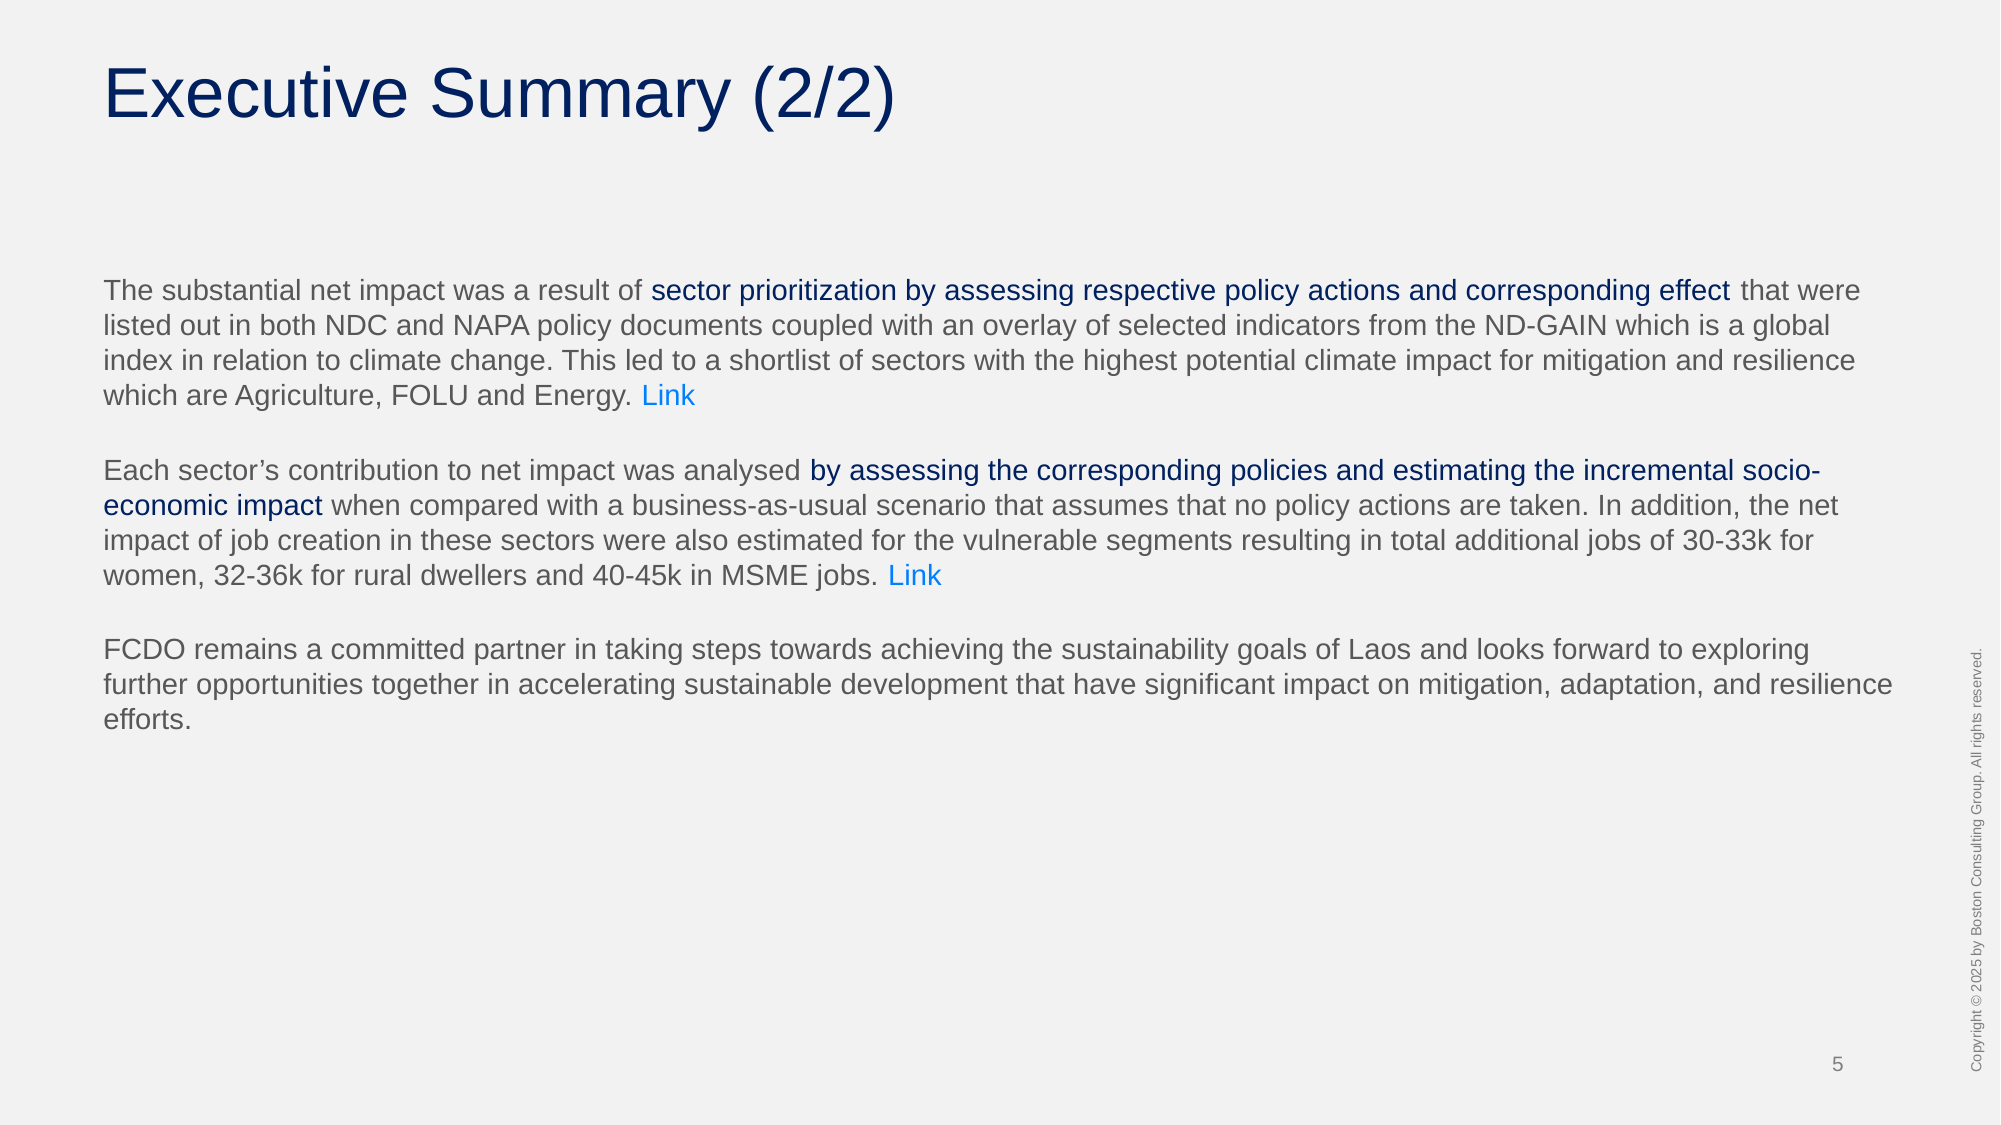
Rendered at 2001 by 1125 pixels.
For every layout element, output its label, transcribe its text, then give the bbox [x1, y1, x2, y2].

title Executive Summary (2/2) [103, 55, 1897, 134]
text_box The substantial net impact was a result of sector prioritization by assessing respective policy actions and corresponding effect that were listed out in both NDC and NAPA policy documents coupled with an overlay of selected indicators from the ND-GAIN which is a global index in relation to climate change. This led to a shortlist of sectors with the highest potential climate impact for mitigation and resilience which are Agriculture, FOLU and Energy. Link Each sector’s contribution to net impact was analysed by assessing the corresponding policies and estimating the incremental socio-economic impact when compared with a business-as-usual scenario that assumes that no policy actions are taken. In addition, the net impact of job creation in these sectors were also estimated for the vulnerable segments resulting in total additional jobs of 30-33k for women, 32-36k for rural dwellers and 40-45k in MSME jobs. Link FCDO remains a committed partner in taking steps towards achieving the sustainability goals of Laos and looks forward to exploring further opportunities together in accelerating sustainable development that have significant impact on mitigation, adaptation, and resilience efforts. [103, 271, 1897, 731]
